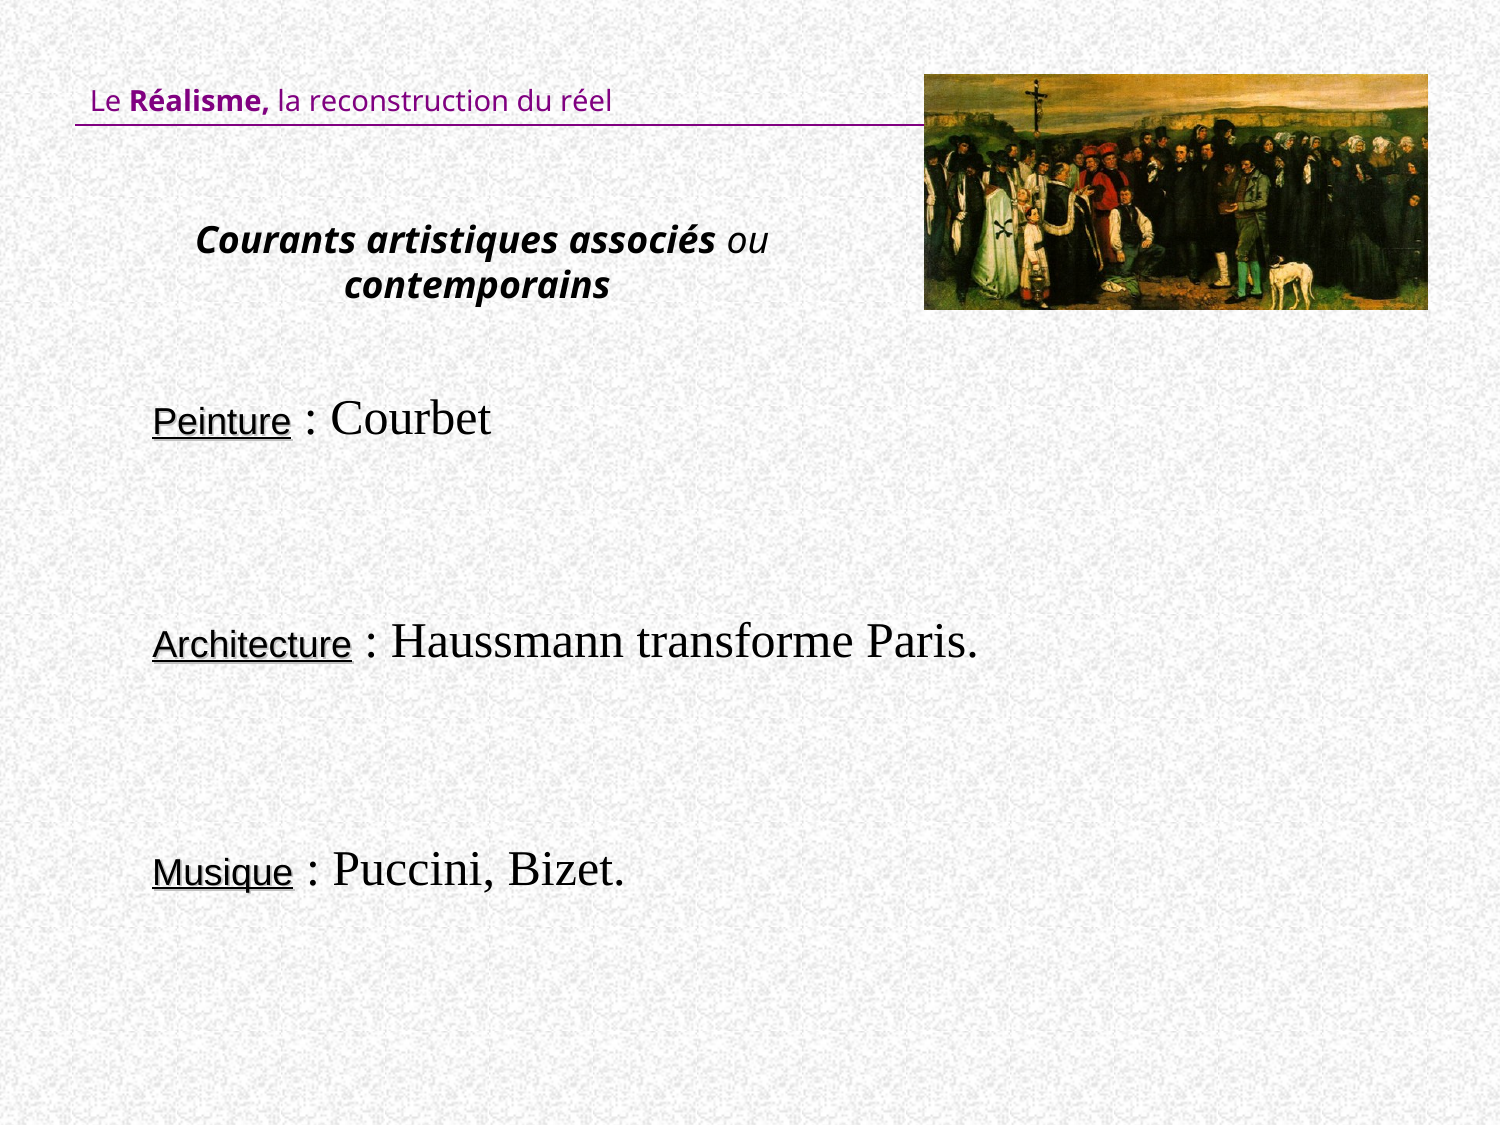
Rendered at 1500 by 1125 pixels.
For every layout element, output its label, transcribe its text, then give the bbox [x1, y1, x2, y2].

picture [0, 0, 1500, 1125]
text_box Peinture : Courbet [137, 377, 1426, 453]
text_box Courants artistiques associés ou contemporains [144, 208, 820, 314]
text_box Le Réalisme, la reconstruction du réel [74, 74, 924, 126]
text_box Architecture : Haussmann transforme Paris. [137, 599, 1426, 676]
text_box Musique : Puccini, Bizet. [137, 827, 1163, 904]
